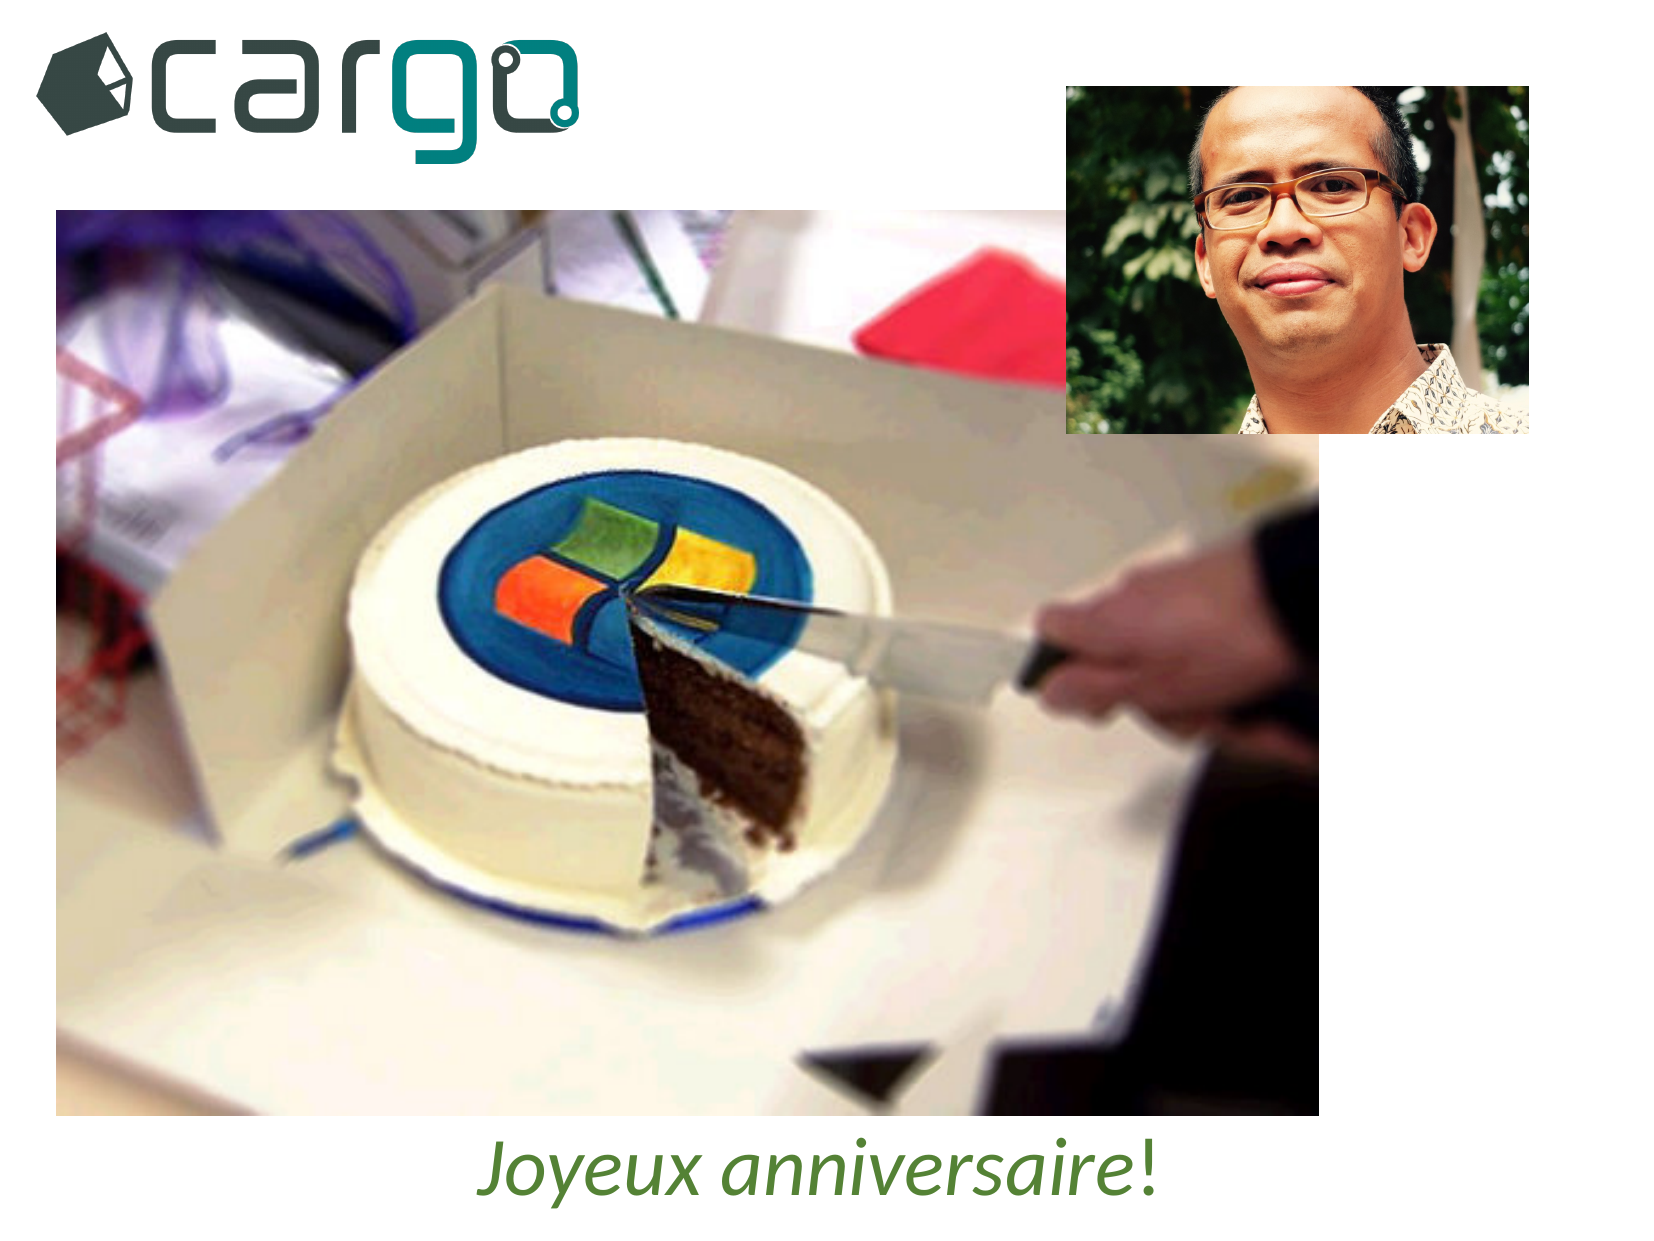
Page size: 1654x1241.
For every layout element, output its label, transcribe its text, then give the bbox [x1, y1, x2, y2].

picture [36, 32, 579, 164]
picture [56, 86, 1529, 1116]
text_box Joyeux anniversaire! [462, 1104, 1349, 1221]
